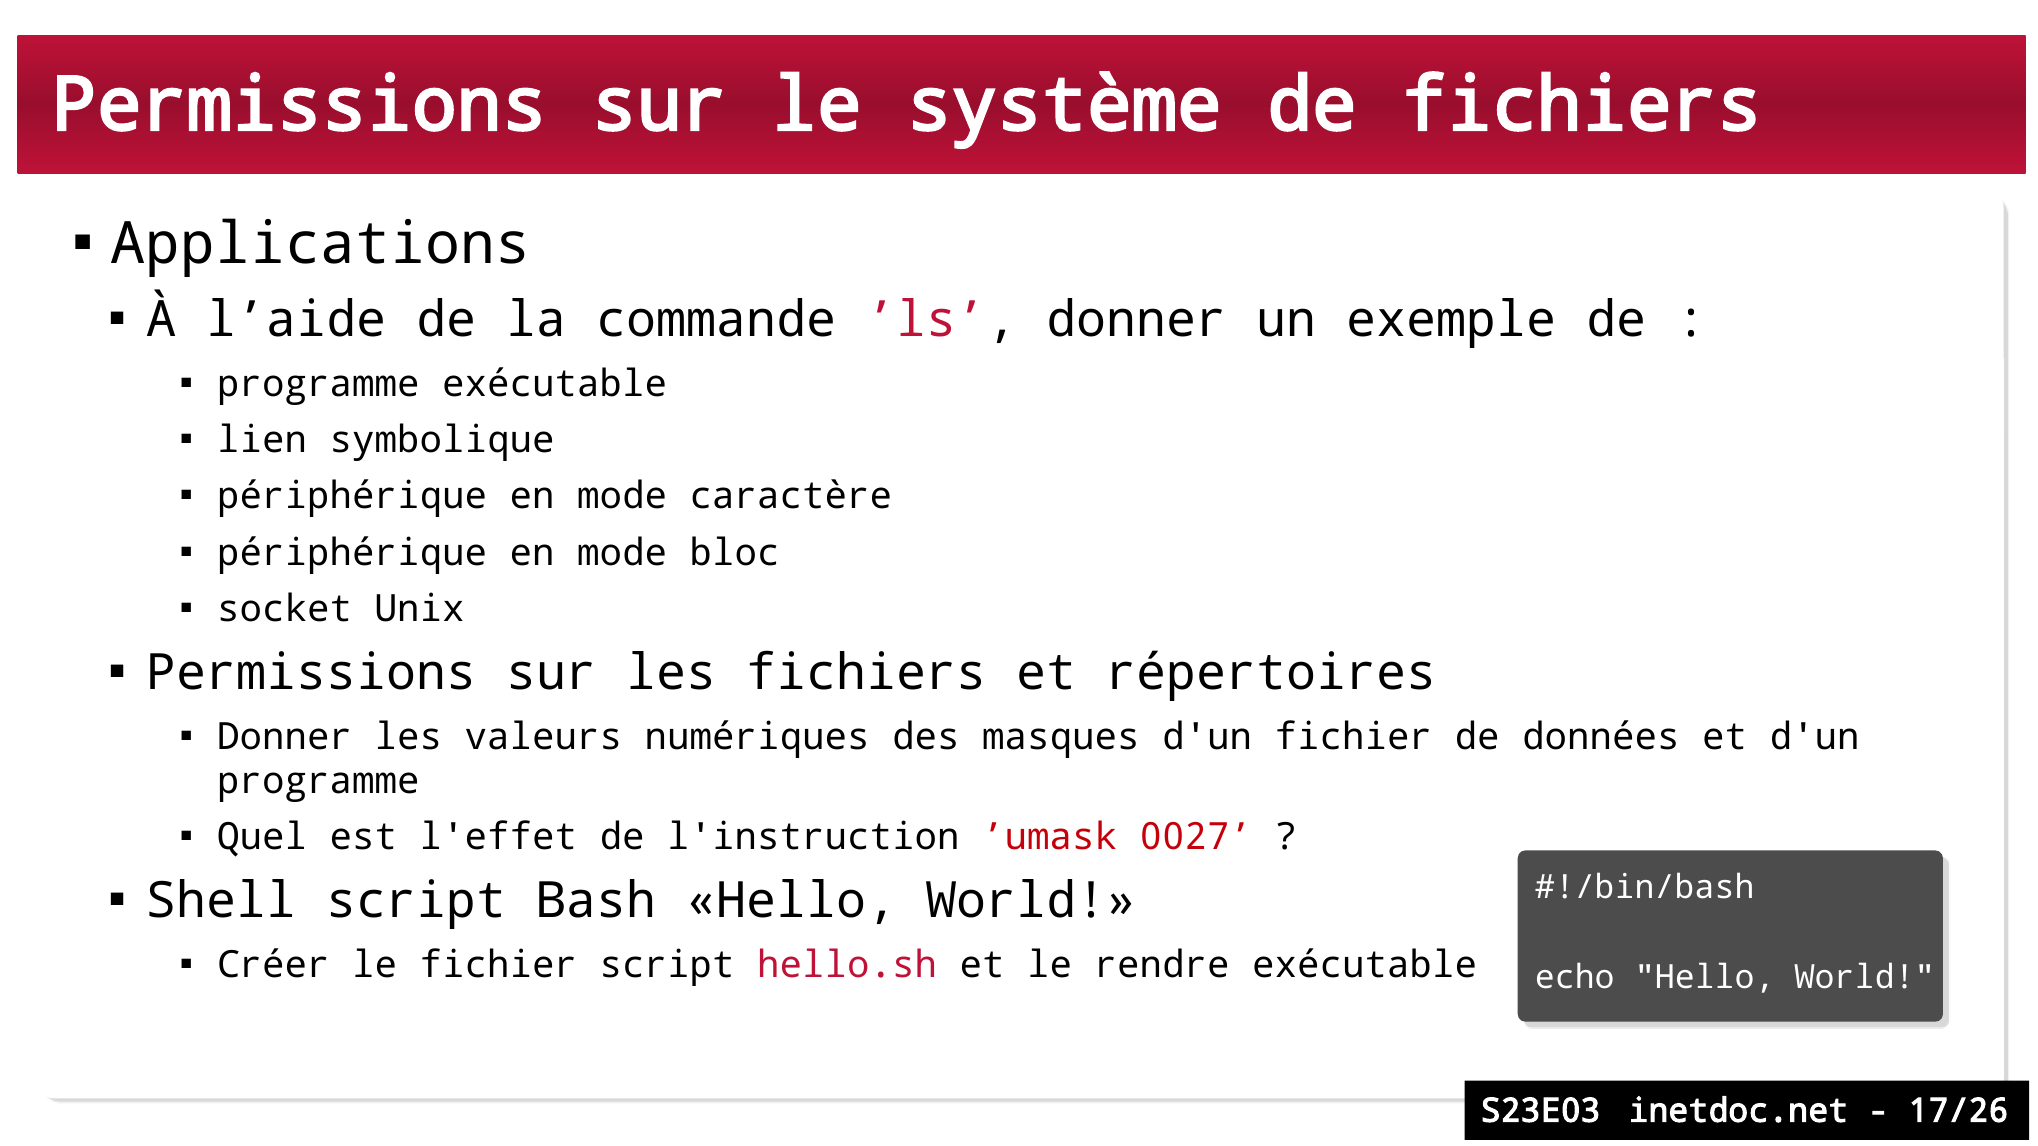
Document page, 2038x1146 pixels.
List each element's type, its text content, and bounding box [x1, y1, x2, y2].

text_box Permissions sur le système de fichiers [17, 35, 2026, 174]
text_box S23E03 inetdoc.net - <numéro>/26 [1464, 1080, 2030, 1140]
text_box Applications À l’aide de la commande ’ls’, donner un exemple de : programme exécutable lien symbolique périphérique en mode caractère périphérique en mode bloc socket Unix Permissions sur les fichiers et répertoires Donner les valeurs numériques des masques d'un fichier de données et d'un programme Quel est l'effet de l'instruction ’umask 0027’ ? Shell script Bash «Hello, World!» Créer le fichier script hello.sh et le rendre exécutable [35, 188, 2004, 1099]
text_box #!/bin/bash echo "Hello, World!" [1517, 850, 1943, 1022]
